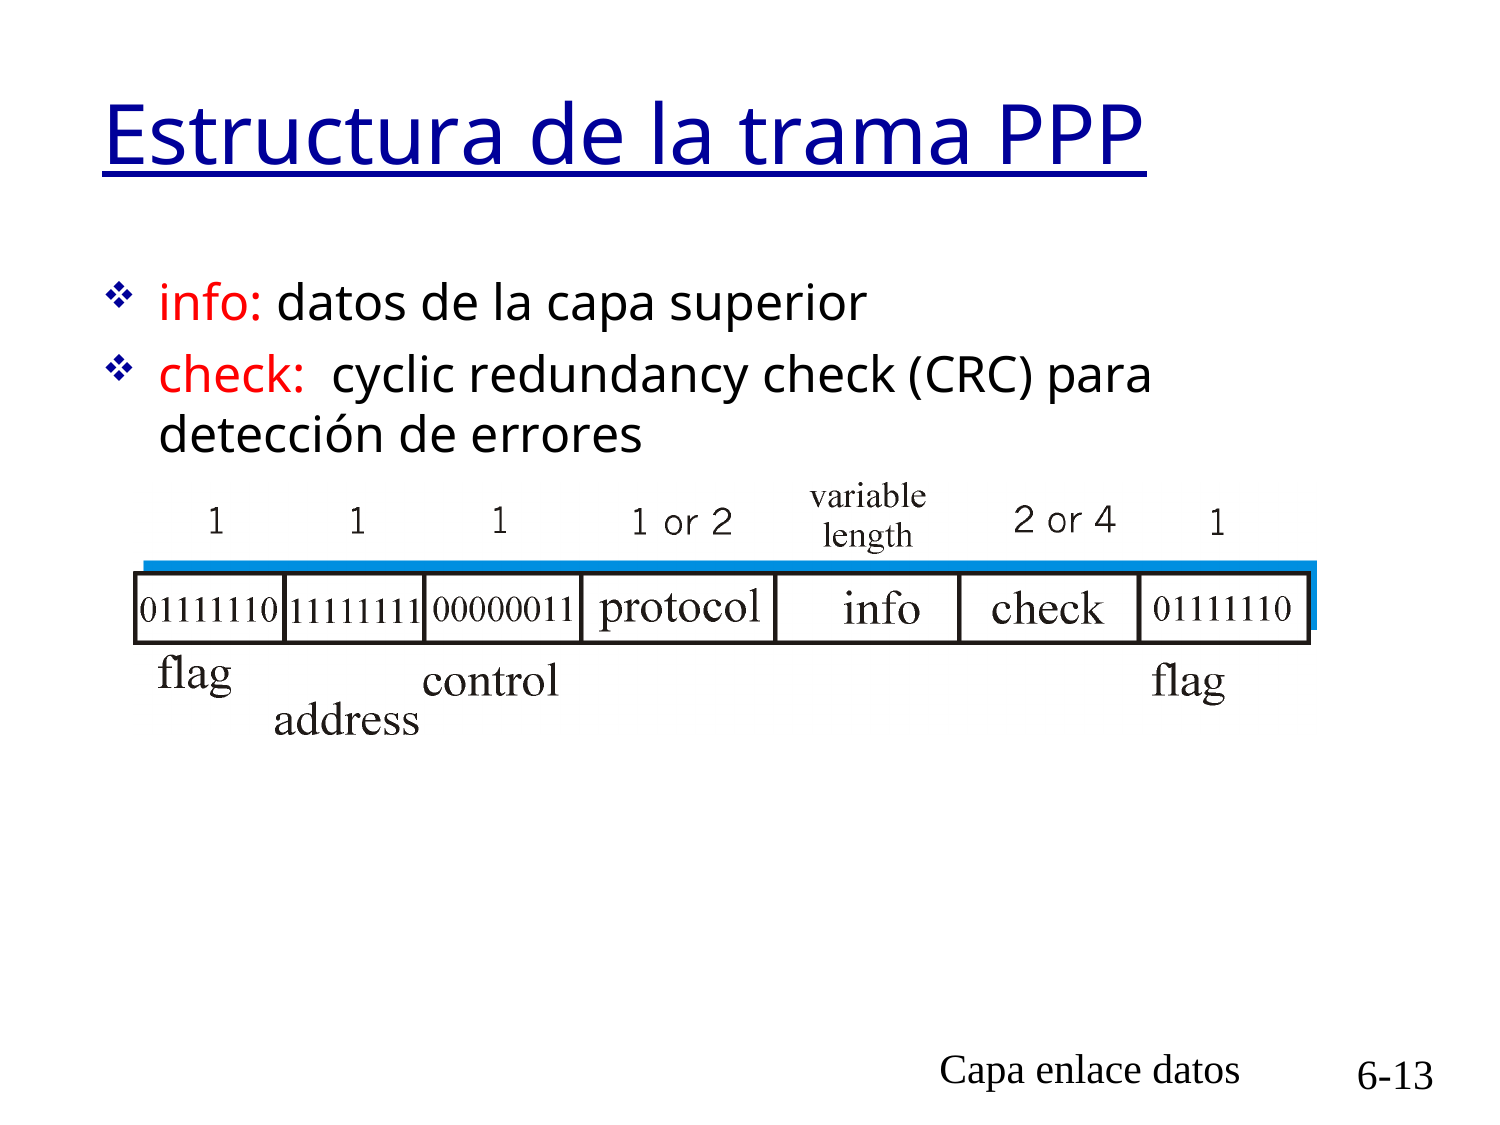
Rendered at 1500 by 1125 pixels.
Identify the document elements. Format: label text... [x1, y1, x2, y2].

title Estructura de la trama PPP [87, 37, 1363, 225]
picture [133, 482, 1317, 735]
list info: datos de la capa superior check: cyclic redundancy check (CRC) para detección de errores [87, 262, 1363, 1026]
